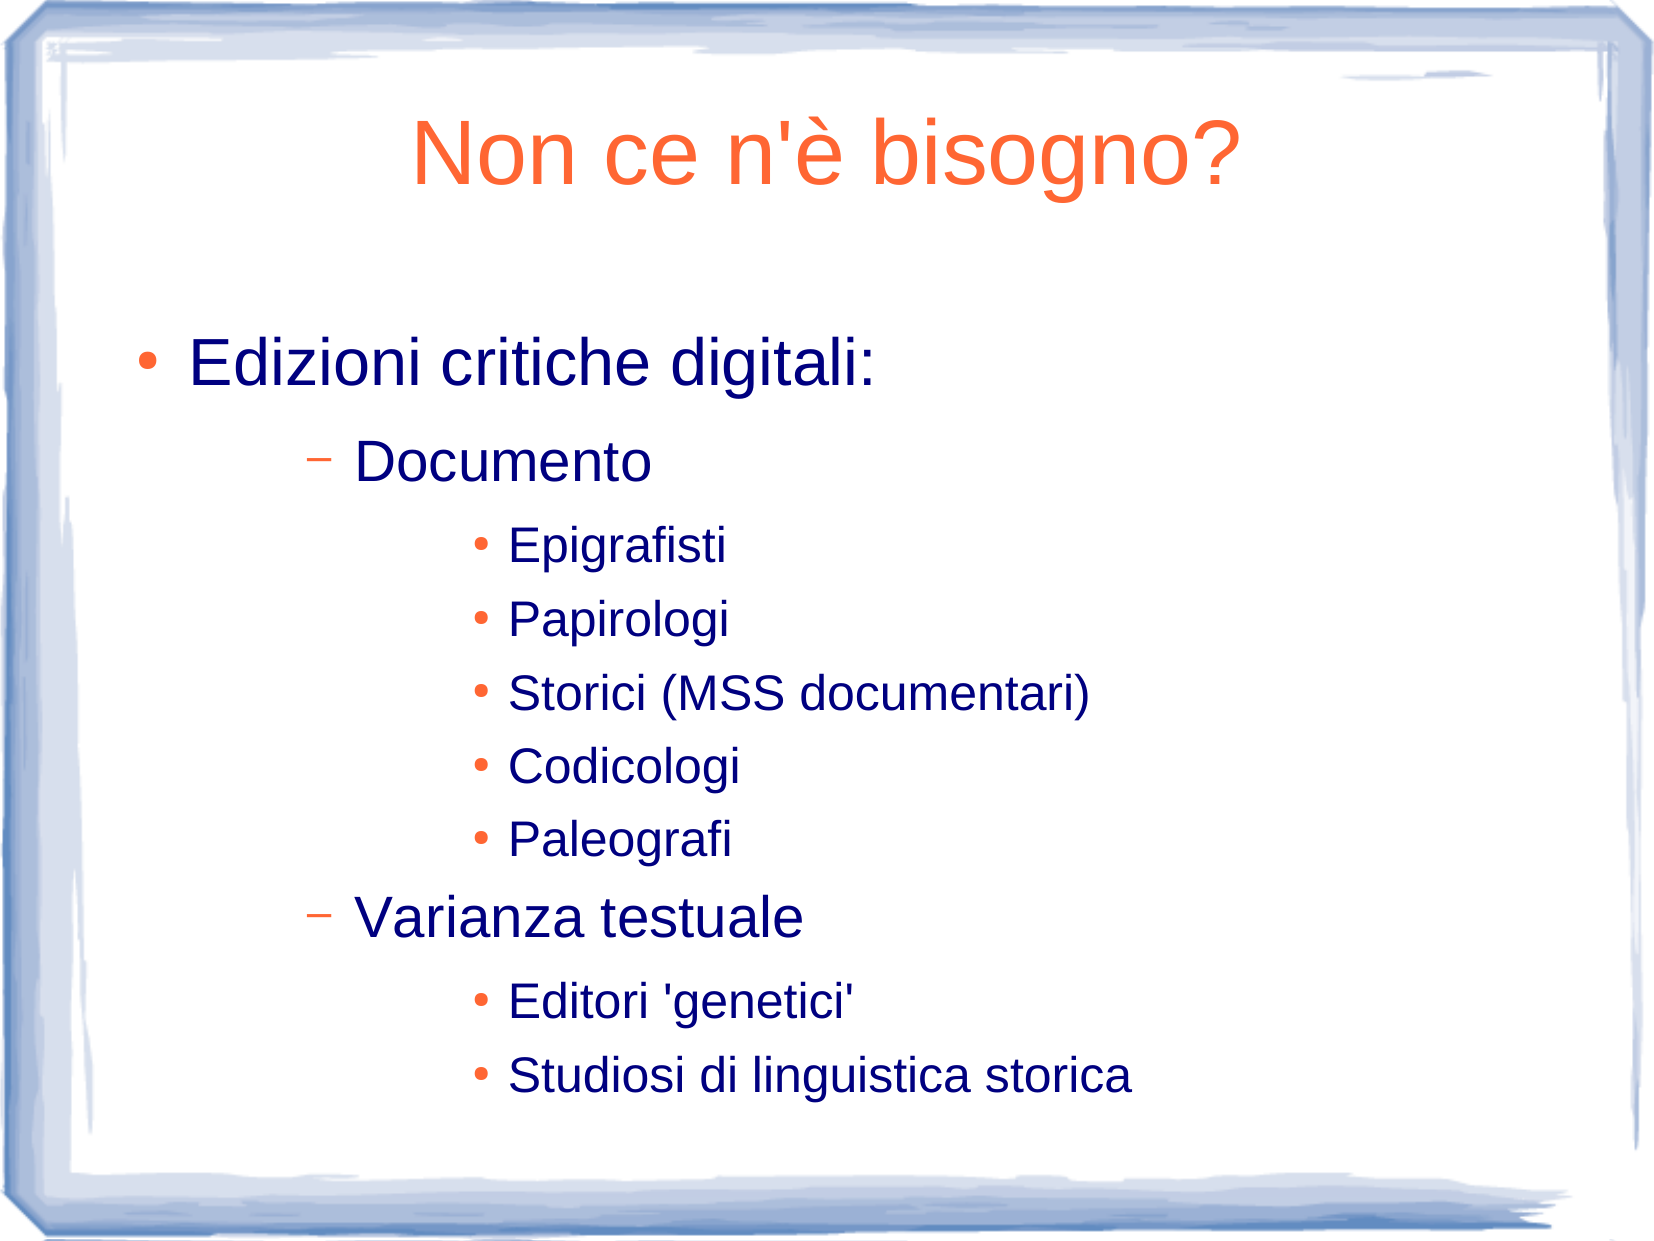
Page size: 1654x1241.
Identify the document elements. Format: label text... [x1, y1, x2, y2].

title Non ce n'è bisogno? [82, 49, 1571, 257]
list Edizioni critiche digitali: Documento Epigrafisti Papirologi Storici (MSS documentari) Codicologi Paleografi Varianza testuale Editori 'genetici' Studiosi di linguistica storica [118, 324, 1619, 1103]
picture [0, 0, 1654, 1241]
